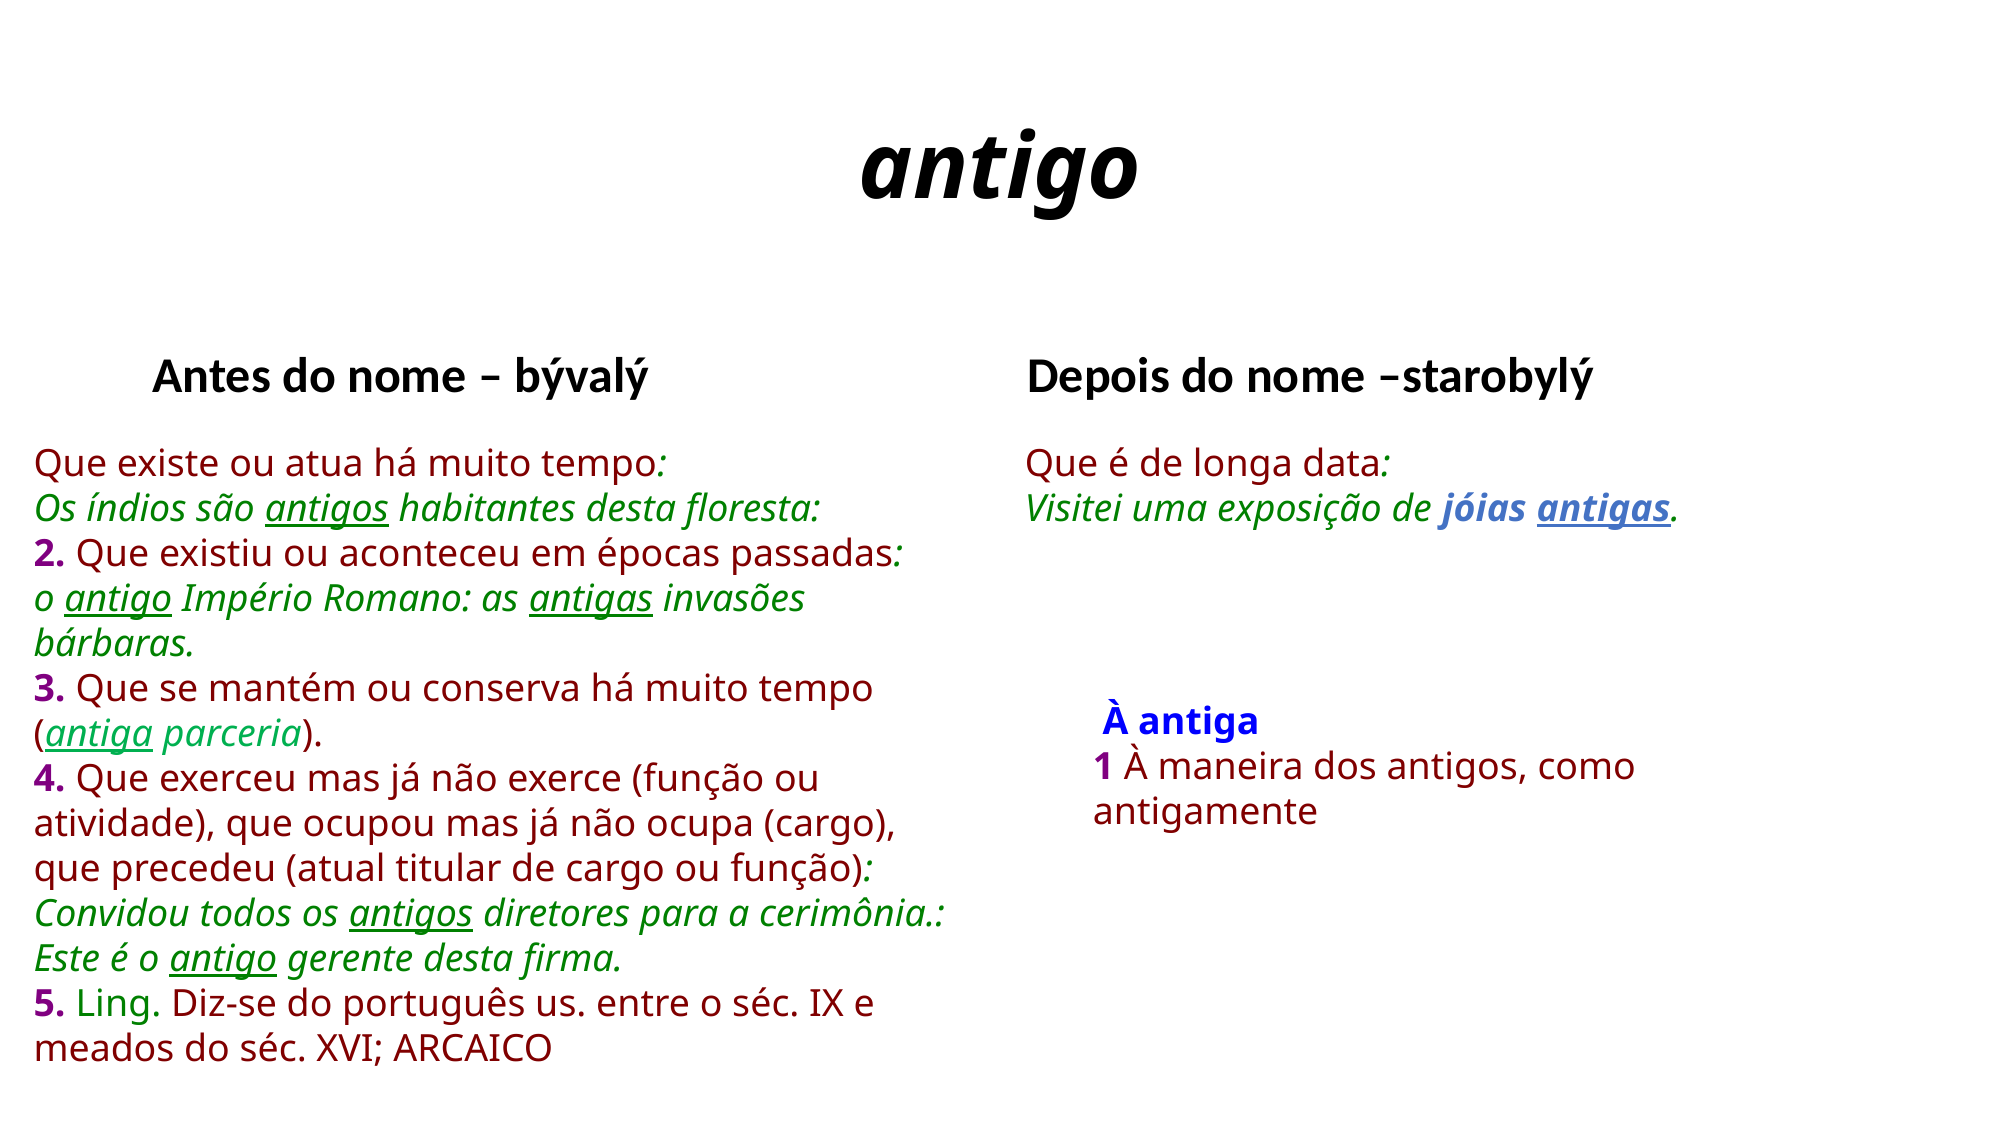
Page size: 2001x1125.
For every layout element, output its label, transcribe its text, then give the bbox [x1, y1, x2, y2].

text_box À antiga 1 À maneira dos antigos, como antigamente [1077, 689, 1887, 796]
list Depois do nome –starobylý [1012, 275, 1863, 411]
title antigo [137, 59, 1863, 278]
list Antes do nome – bývalý [137, 275, 984, 411]
text_box Que é de longa data: Visitei uma exposição de jóias antigas. [1009, 431, 2000, 538]
text_box Que existe ou atua há muito tempo: Os índios são antigos habitantes desta floresta: 2. Que existiu ou aconteceu em épocas passadas: o antigo Império Romano: as antigas invasões bárbaras. 3. Que se mantém ou conserva há muito tempo (antiga parceria). 4. Que exerceu mas já não exerce (função ou atividade), que ocupou mas já não ocupa (cargo), que precedeu (atual titular de cargo ou função): Convidou todos os antigos diretores para a cerimônia.: Este é o antigo gerente desta firma. 5. Ling. Diz-se do português us. entre o séc. IX e meados do séc. XVI; ARCAICO [18, 431, 984, 1038]
